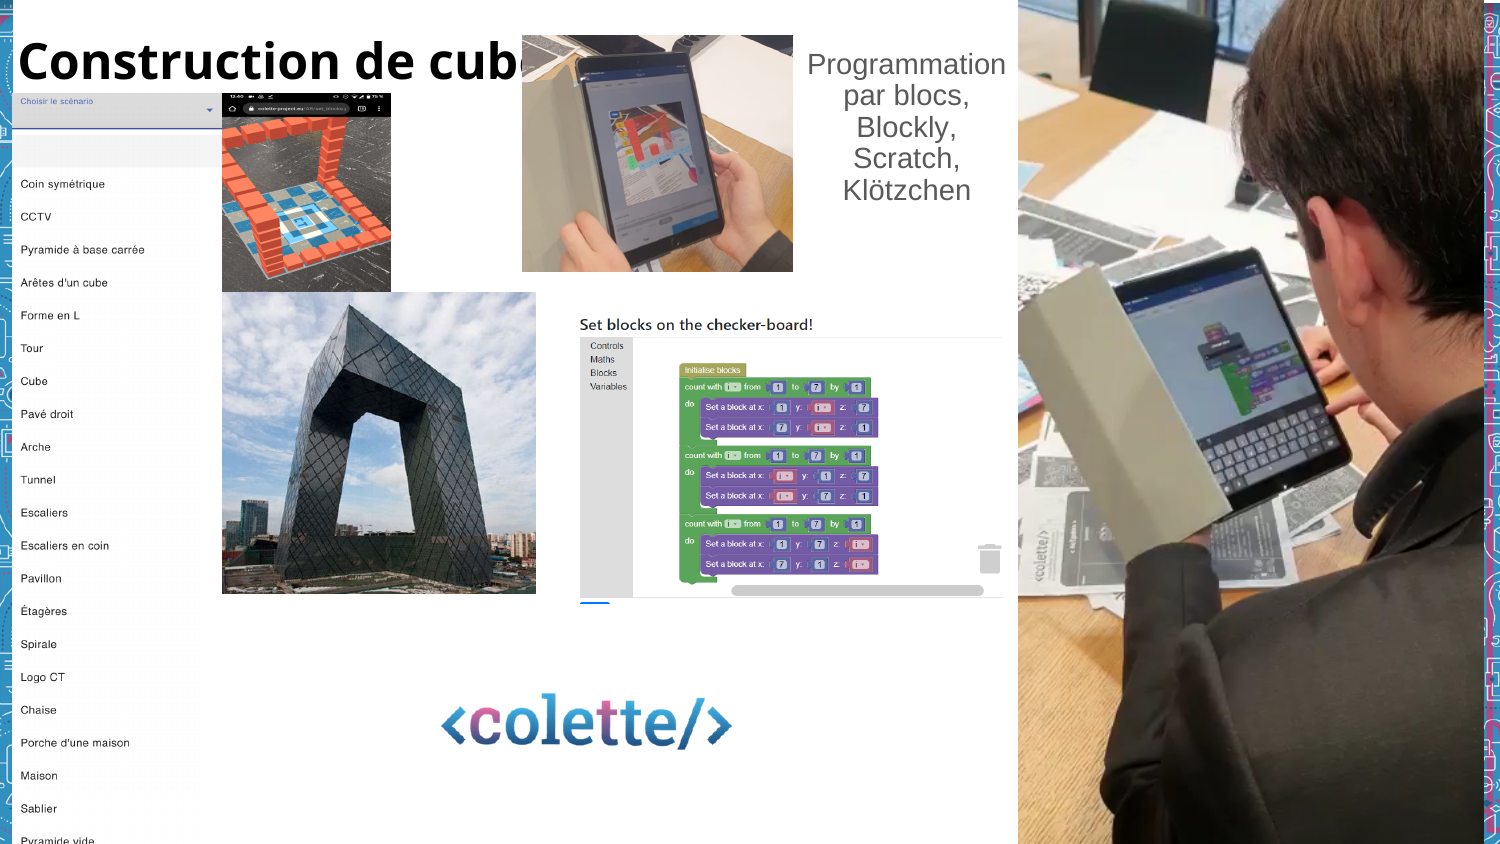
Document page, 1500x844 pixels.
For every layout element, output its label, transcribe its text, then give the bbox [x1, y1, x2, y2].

picture [0, 0, 536, 844]
title Construction de cubes [13, 4, 1018, 94]
picture [573, 315, 1003, 604]
text_box Programmation par blocs, Blockly, Scratch, Klötzchen [793, 43, 1018, 215]
picture [395, 657, 777, 785]
picture [522, 35, 793, 272]
picture [1018, 0, 1500, 844]
